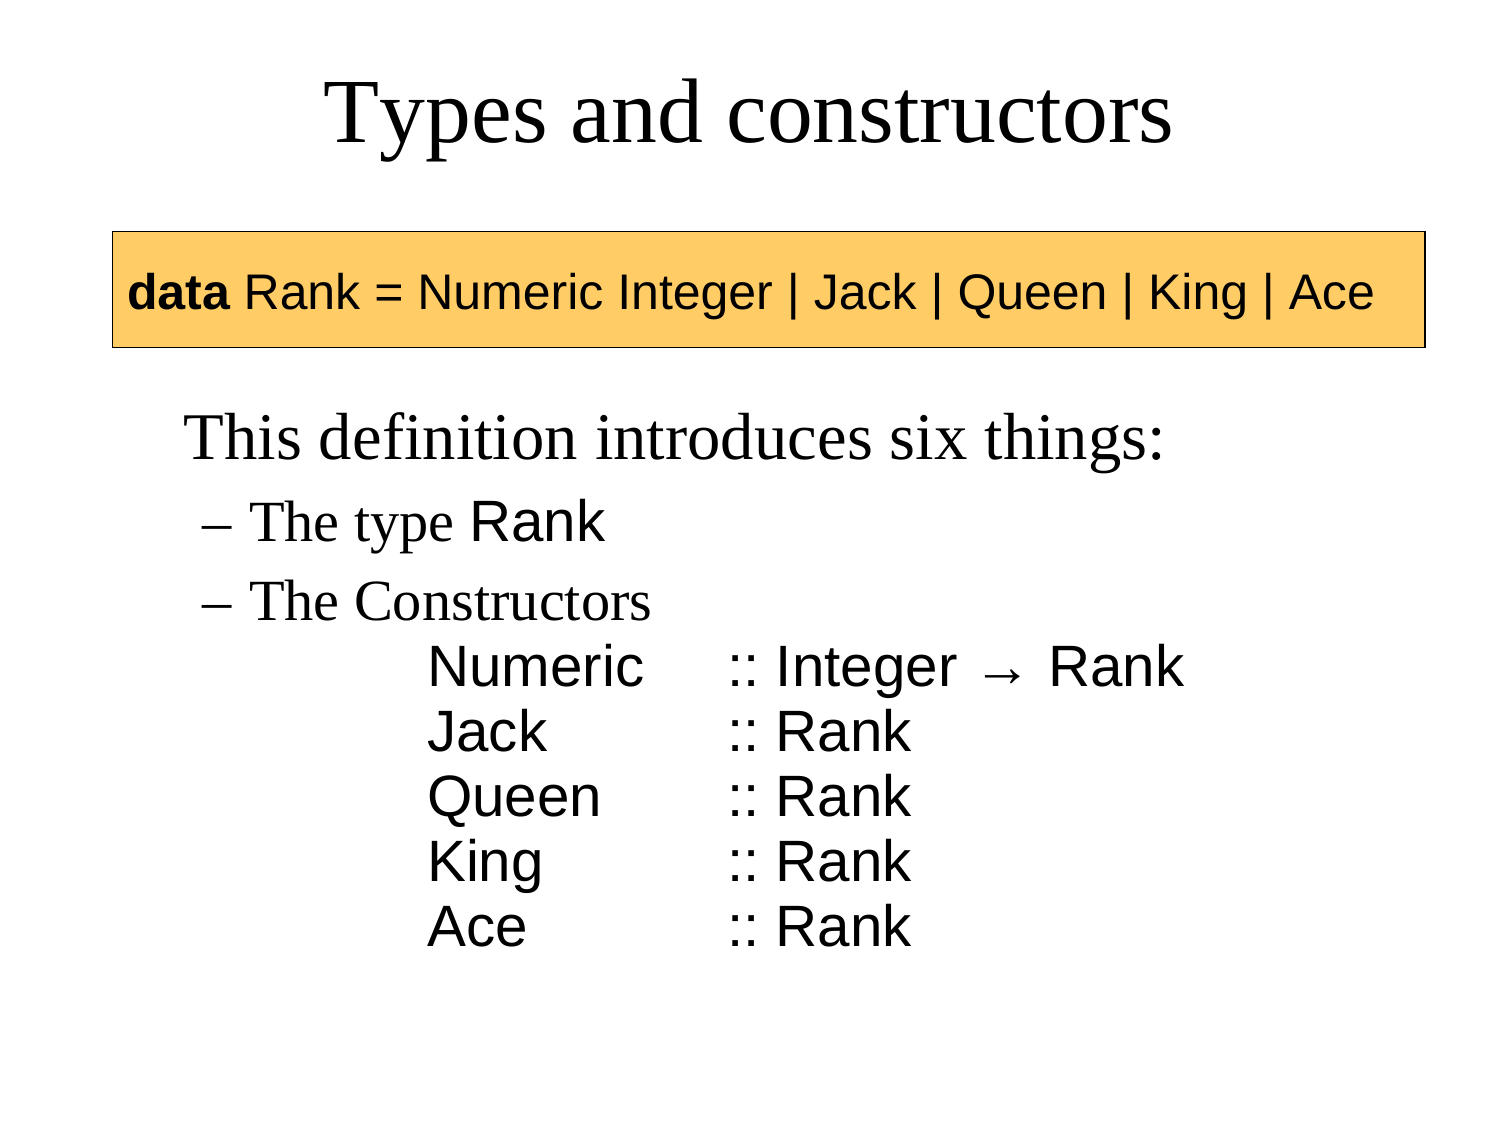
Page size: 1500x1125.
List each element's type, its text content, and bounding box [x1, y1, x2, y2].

list This definition introduces six things: The type Rank The Constructors Numeric :: Integer → Rank Jack :: Rank Queen :: Rank King :: Rank Ace :: Rank [112, 392, 1388, 996]
title Types and constructors [112, 17, 1388, 205]
text_box data Rank = Numeric Integer | Jack | Queen | King | Ace [112, 231, 1426, 348]
